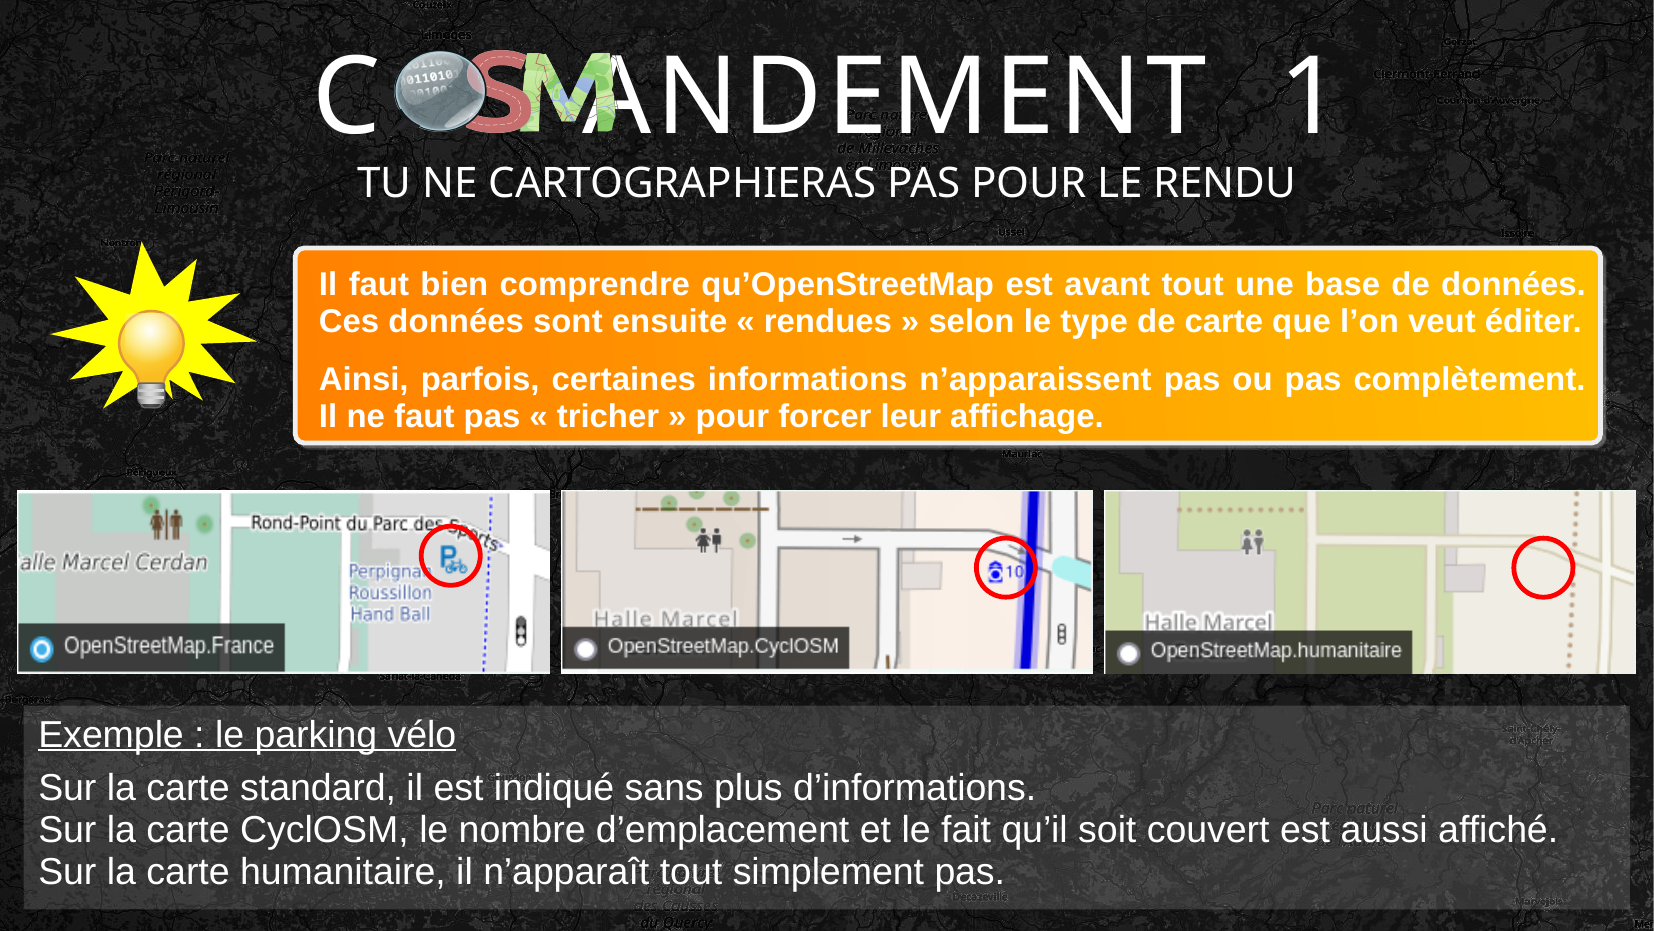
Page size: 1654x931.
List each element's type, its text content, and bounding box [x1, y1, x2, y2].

list Il faut bien comprendre qu’OpenStreetMap est avant tout une base de données. Ces données sont ensuite « rendues » selon le type de carte que l’on veut éditer. Ainsi, parfois, certaines informations n’apparaissent pas ou pas complètement. Il ne faut pas « tricher » pour forcer leur affichage. [318, 265, 1589, 443]
text_box [295, 248, 1601, 443]
picture [0, 0, 1654, 931]
title C ANDEMENT 1 [301, 13, 1353, 169]
text_box Exemple : le parking vélo Sur la carte standard, il est indiqué sans plus d’informations. Sur la carte CyclOSM, le nombre d’emplacement et le fait qu’il soit couvert est aussi affiché. Sur la carte humanitaire, il n’apparaît tout simplement pas. [23, 705, 1630, 910]
text_box Tu ne cartographieras pas pour le rendu [330, 145, 1323, 225]
